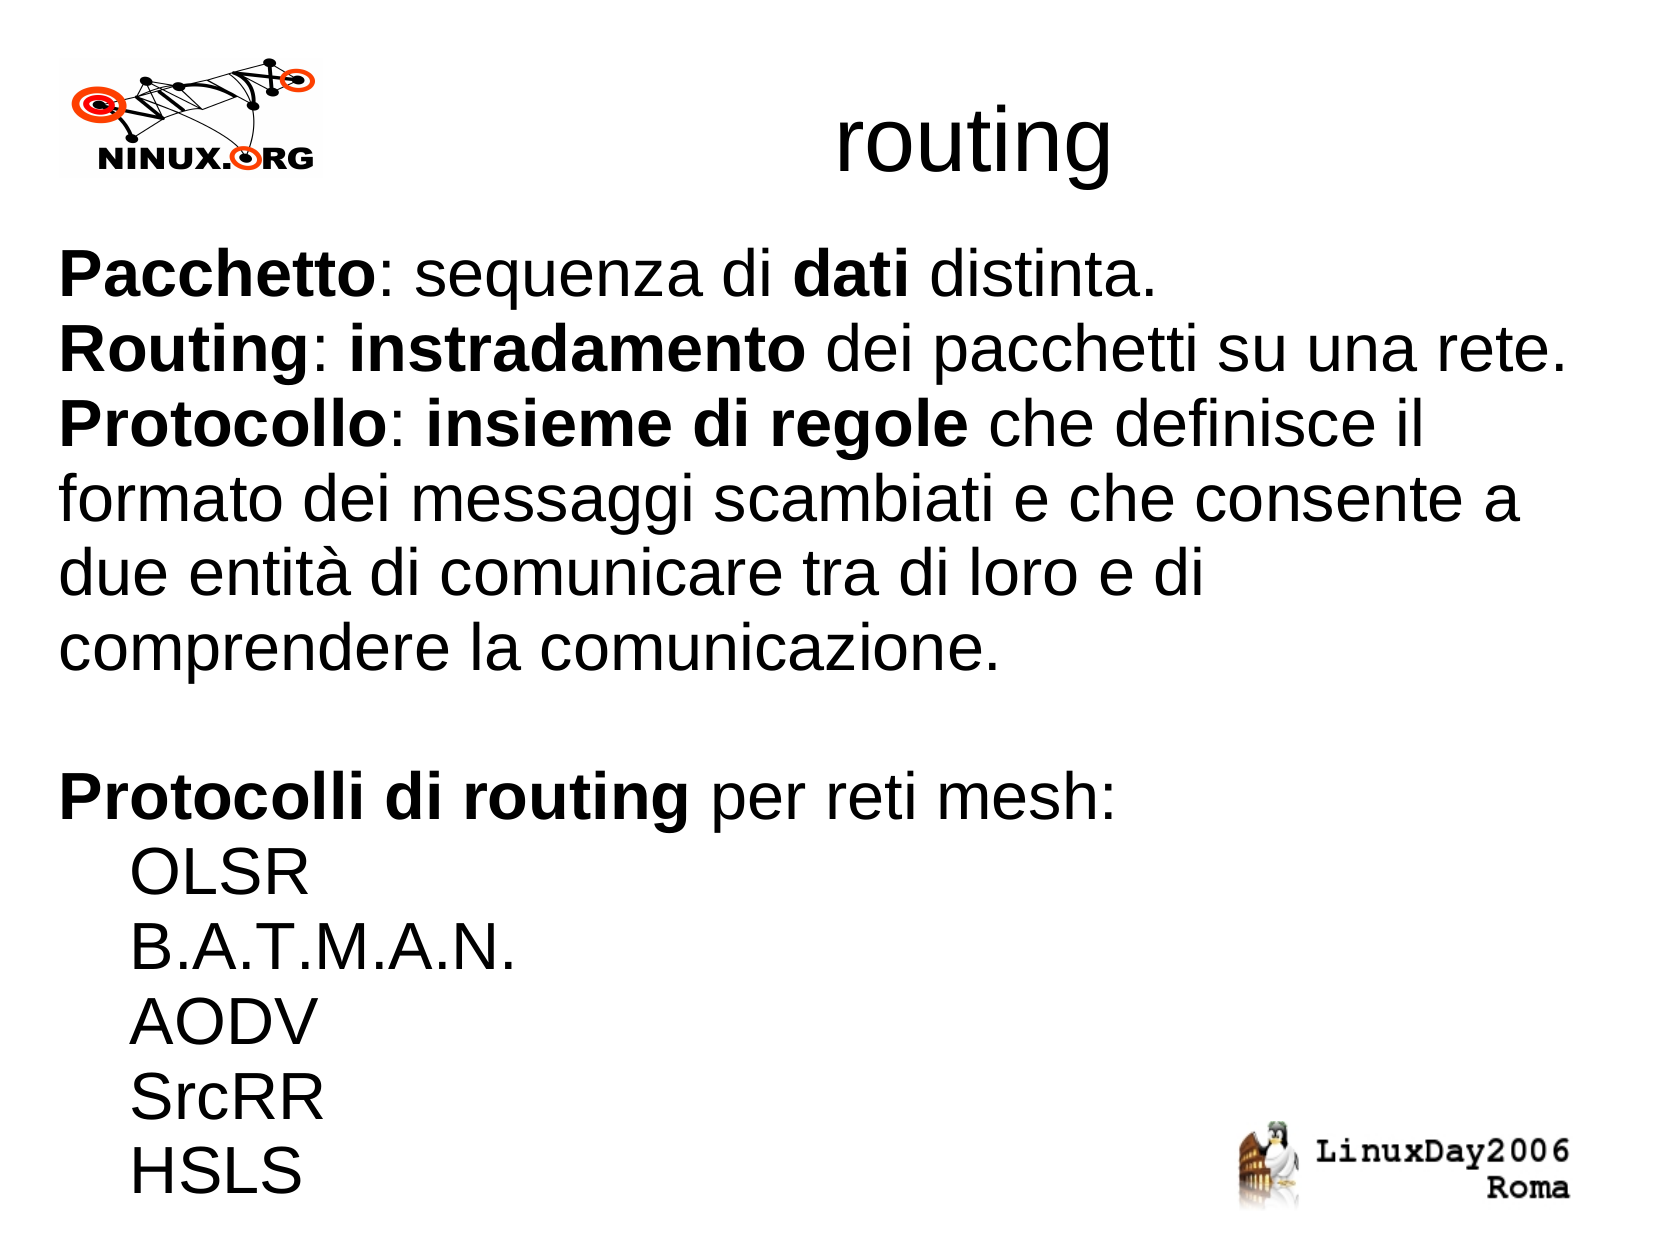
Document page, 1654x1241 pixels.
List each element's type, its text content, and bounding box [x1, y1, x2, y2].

subtitle Pacchetto: sequenza di dati distinta. Routing: instradamento dei pacchetti su una rete. Protocollo: insieme di regole che definisce il formato dei messaggi scambiati e che consente a due entità di comunicare tra di loro e di comprendere la comunicazione. Protocolli di routing per reti mesh: OLSR B.A.T.M.A.N. AODV SrcRR HSLS [59, 236, 1595, 1209]
picture [59, 58, 323, 178]
picture [1234, 1121, 1589, 1211]
title routing [383, 43, 1565, 236]
